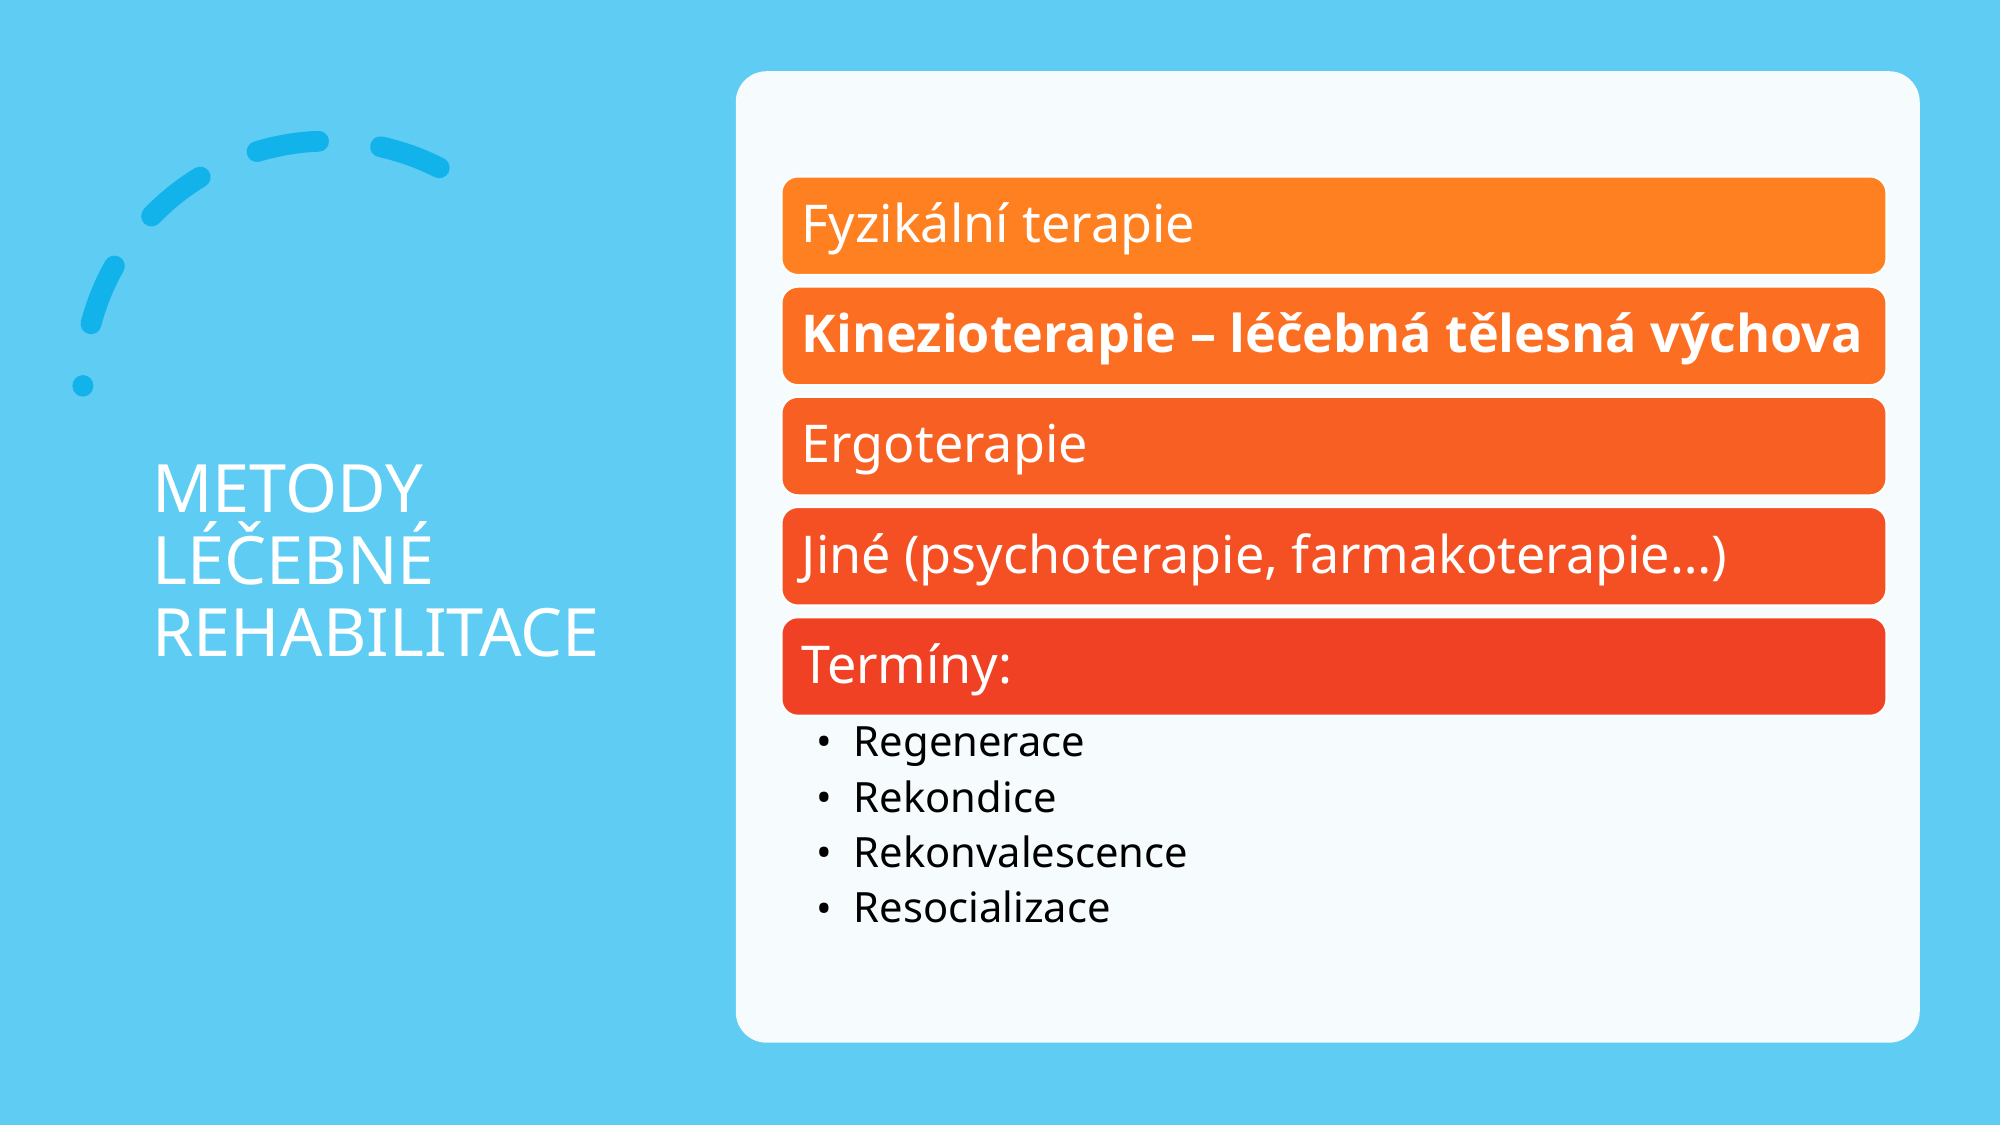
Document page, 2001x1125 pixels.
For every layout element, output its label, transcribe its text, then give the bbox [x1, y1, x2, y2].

text_box [0, 0, 2000, 1125]
text_box Regenerace Rekondice Rekonvalescence Resocializace [781, 715, 1887, 937]
text_box Kinezioterapie – léčebná tělesná výchova [781, 286, 1887, 386]
text_box Ergoterapie [781, 396, 1887, 496]
text_box Fyzikální terapie [781, 176, 1887, 275]
text_box Jiné (psychoterapie, farmakoterapie…) [781, 507, 1887, 606]
text_box Termíny: [781, 617, 1887, 715]
title METODY LÉČEBNÉ REHABILITACE [137, 105, 622, 1020]
